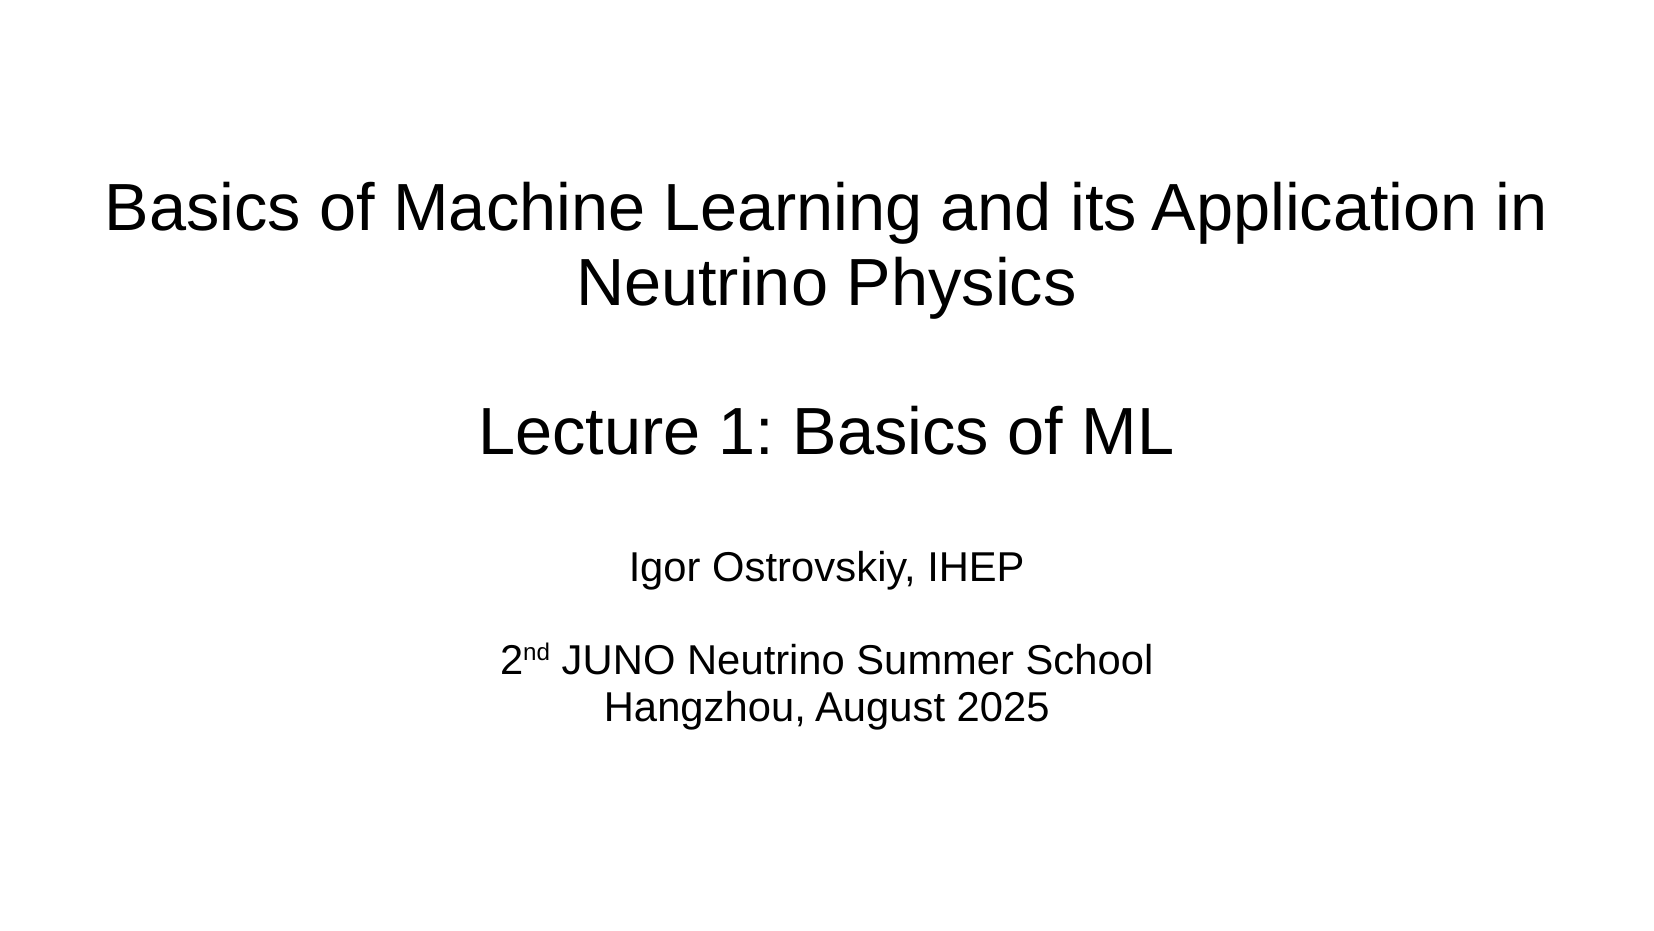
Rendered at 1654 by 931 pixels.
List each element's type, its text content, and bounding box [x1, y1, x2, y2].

subtitle Basics of Machine Learning and its Application in Neutrino Physics Lecture 1: Basics of ML Igor Ostrovskiy, IHEP 2nd JUNO Neutrino Summer School Hangzhou, August 2025 [82, 37, 1571, 863]
